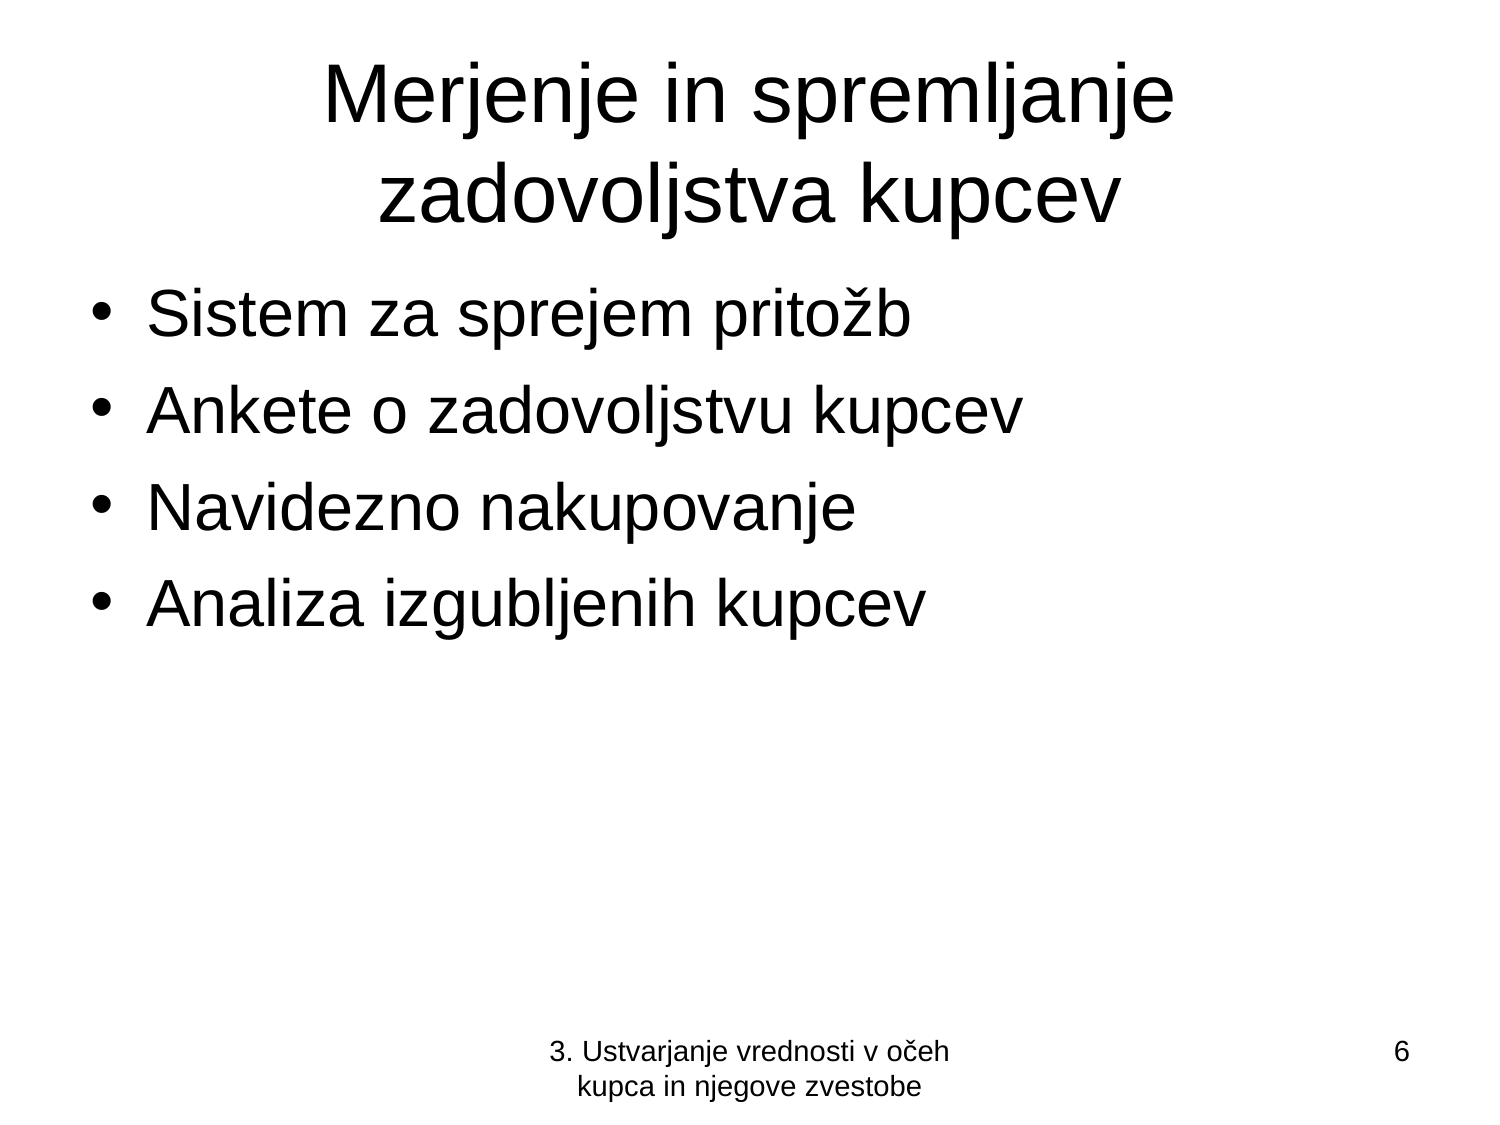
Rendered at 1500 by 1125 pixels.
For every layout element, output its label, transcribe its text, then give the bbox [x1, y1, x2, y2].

list Sistem za sprejem pritožb Ankete o zadovoljstvu kupcev Navidezno nakupovanje Analiza izgubljenih kupcev [75, 262, 1426, 1006]
text_box <number> [1074, 1024, 1426, 1103]
text_box 3. Ustvarjanje vrednosti v očeh kupca in njegove zvestobe [512, 1024, 988, 1103]
title Merjenje in spremljanje zadovoljstva kupcev [75, 31, 1426, 247]
